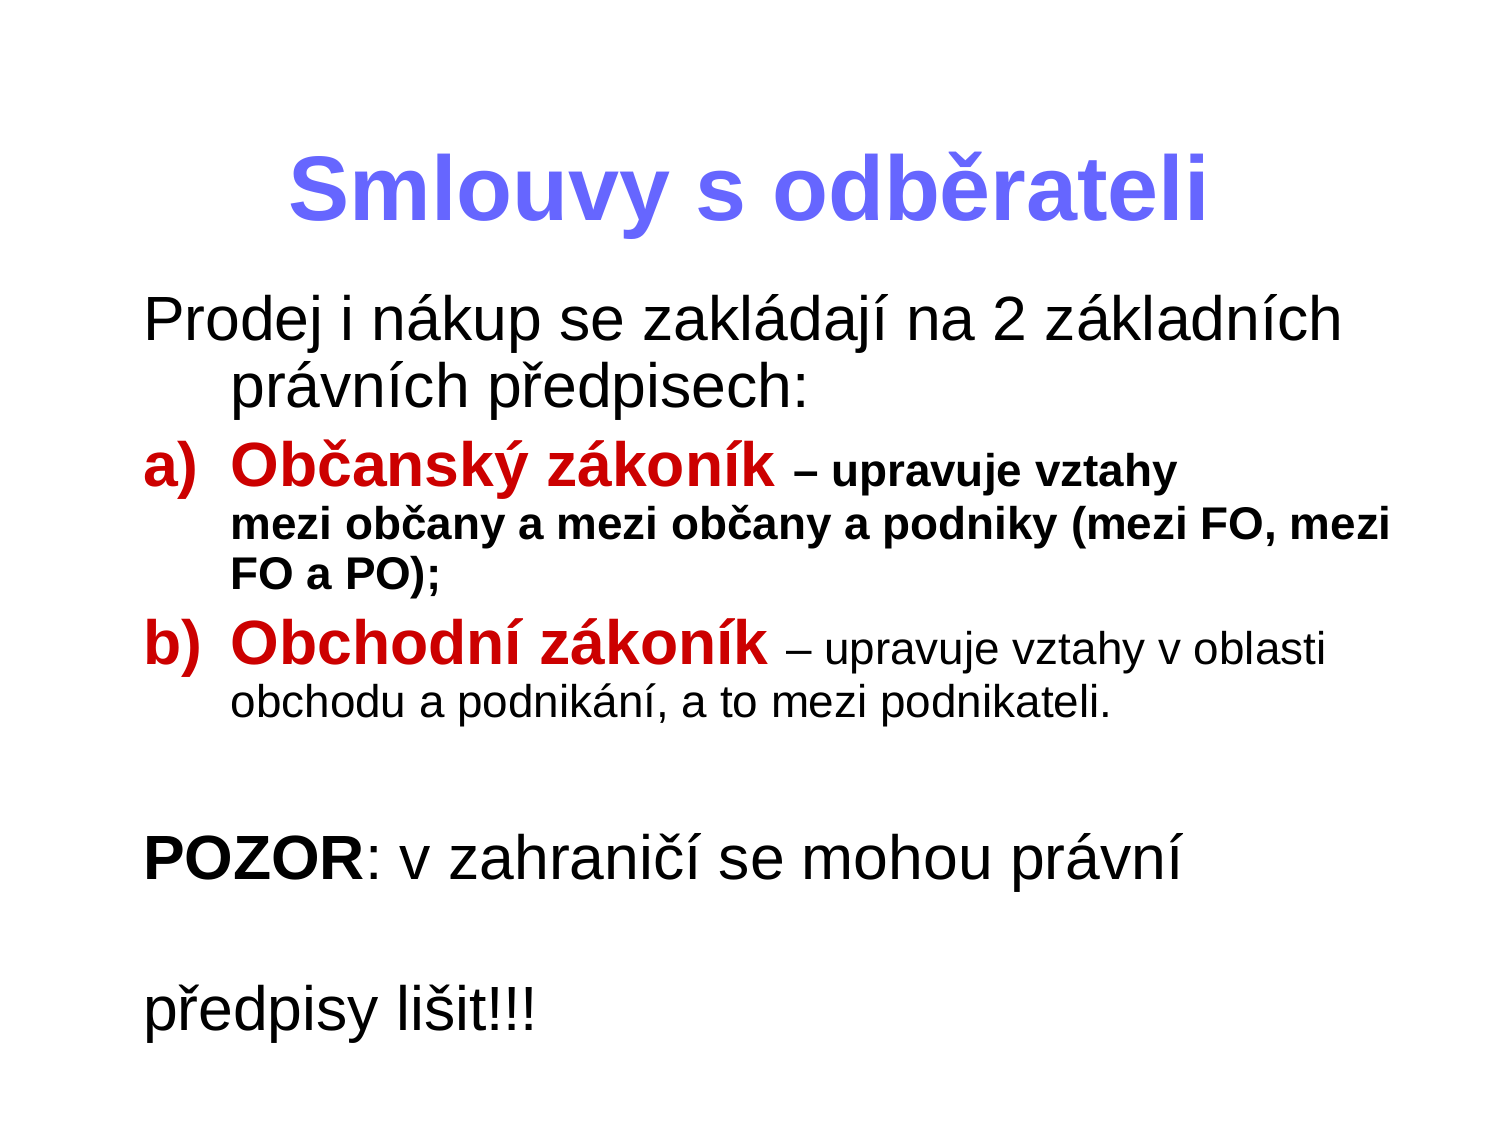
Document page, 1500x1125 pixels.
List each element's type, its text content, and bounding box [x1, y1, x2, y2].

title Smlouvy s odběrateli [75, 90, 1426, 278]
list Prodej i nákup se zakládají na 2 základních právních předpisech: Občanský zákoník – upravuje vztahy mezi občany a mezi občany a podniky (mezi FO, mezi FO a PO); Obchodní zákoník – upravuje vztahy v oblasti obchodu a podnikání, a to mezi podnikateli. POZOR: v zahraničí se mohou právní předpisy lišit!!! [53, 278, 1459, 1059]
